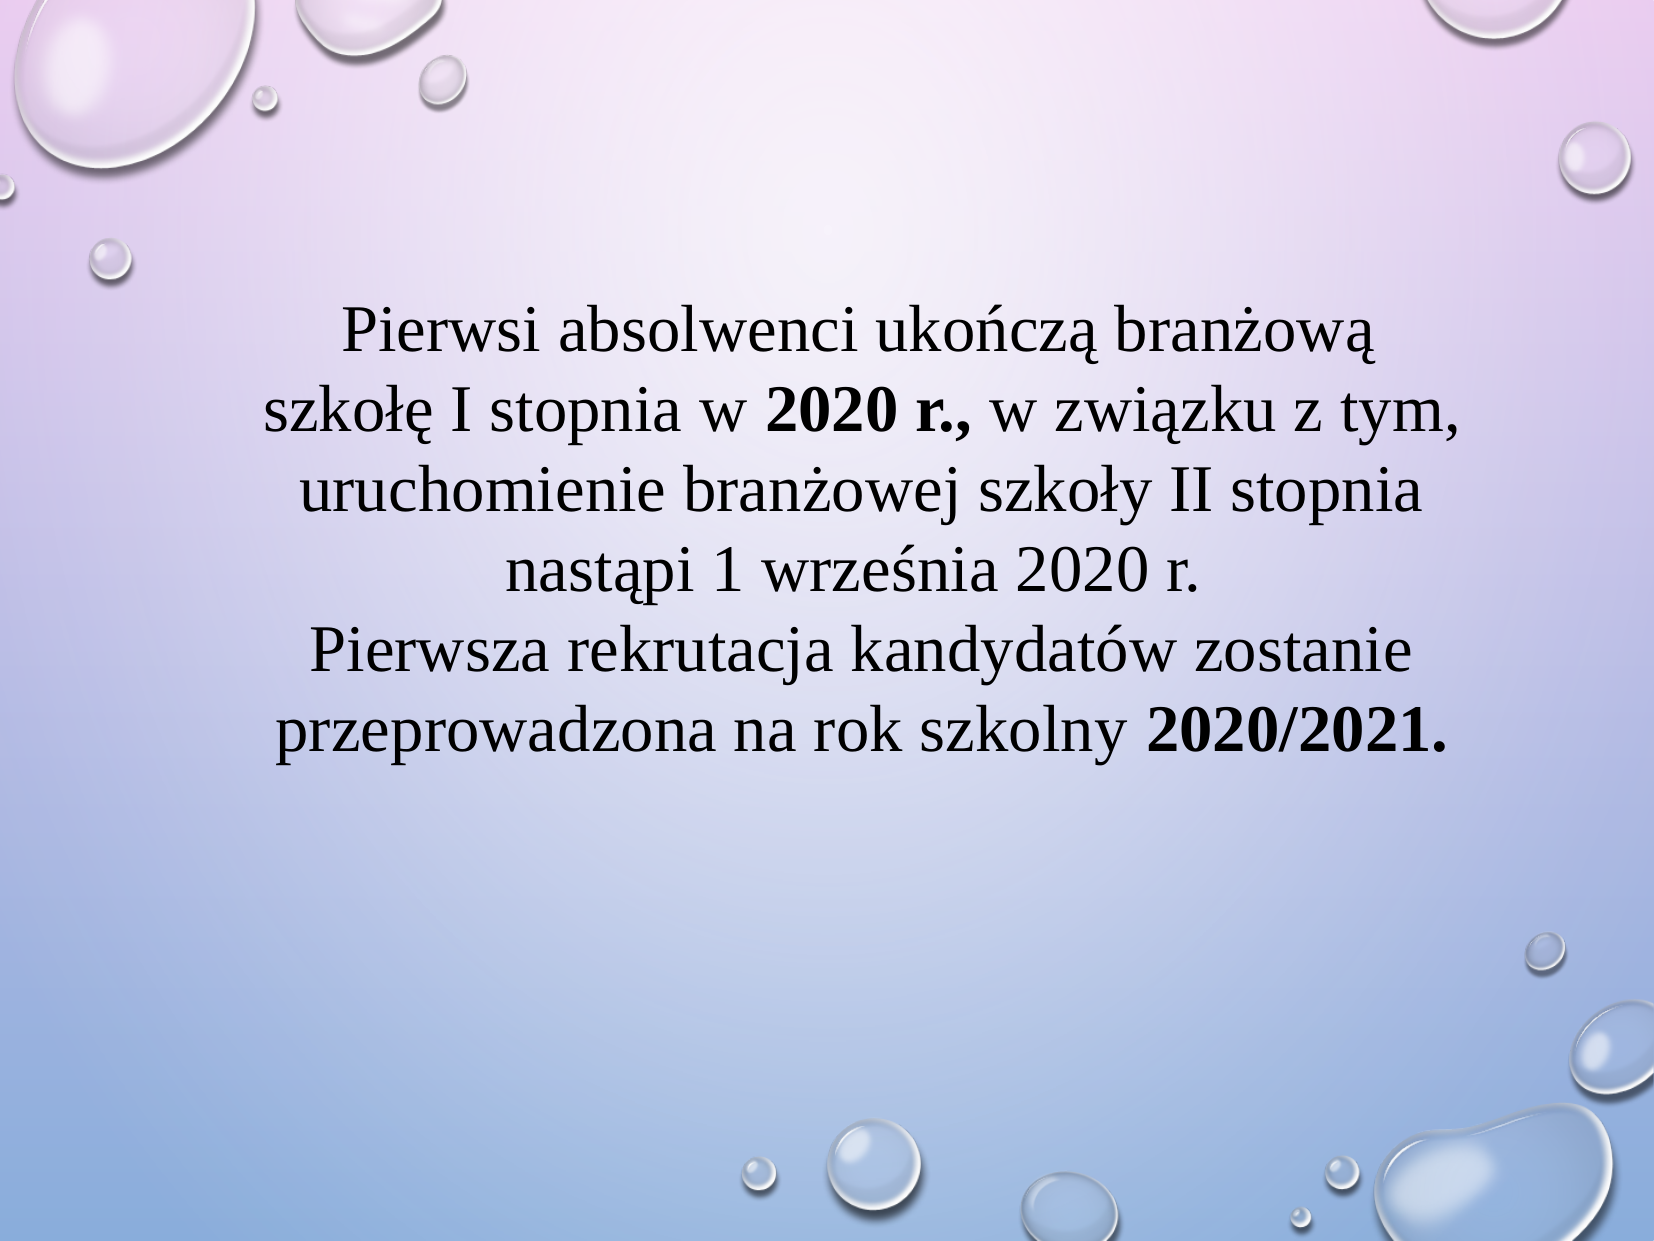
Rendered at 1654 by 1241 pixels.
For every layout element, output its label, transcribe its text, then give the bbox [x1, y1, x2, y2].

text_box Pierwsi absolwenci ukończą branżową szkołę I stopnia w 2020 r., w związku z tym, uruchomienie branżowej szkoły II stopnia nastąpi 1 września 2020 r. Pierwsza rekrutacja kandydatów zostanie przeprowadzona na rok szkolny 2020/2021. [212, 277, 1513, 772]
